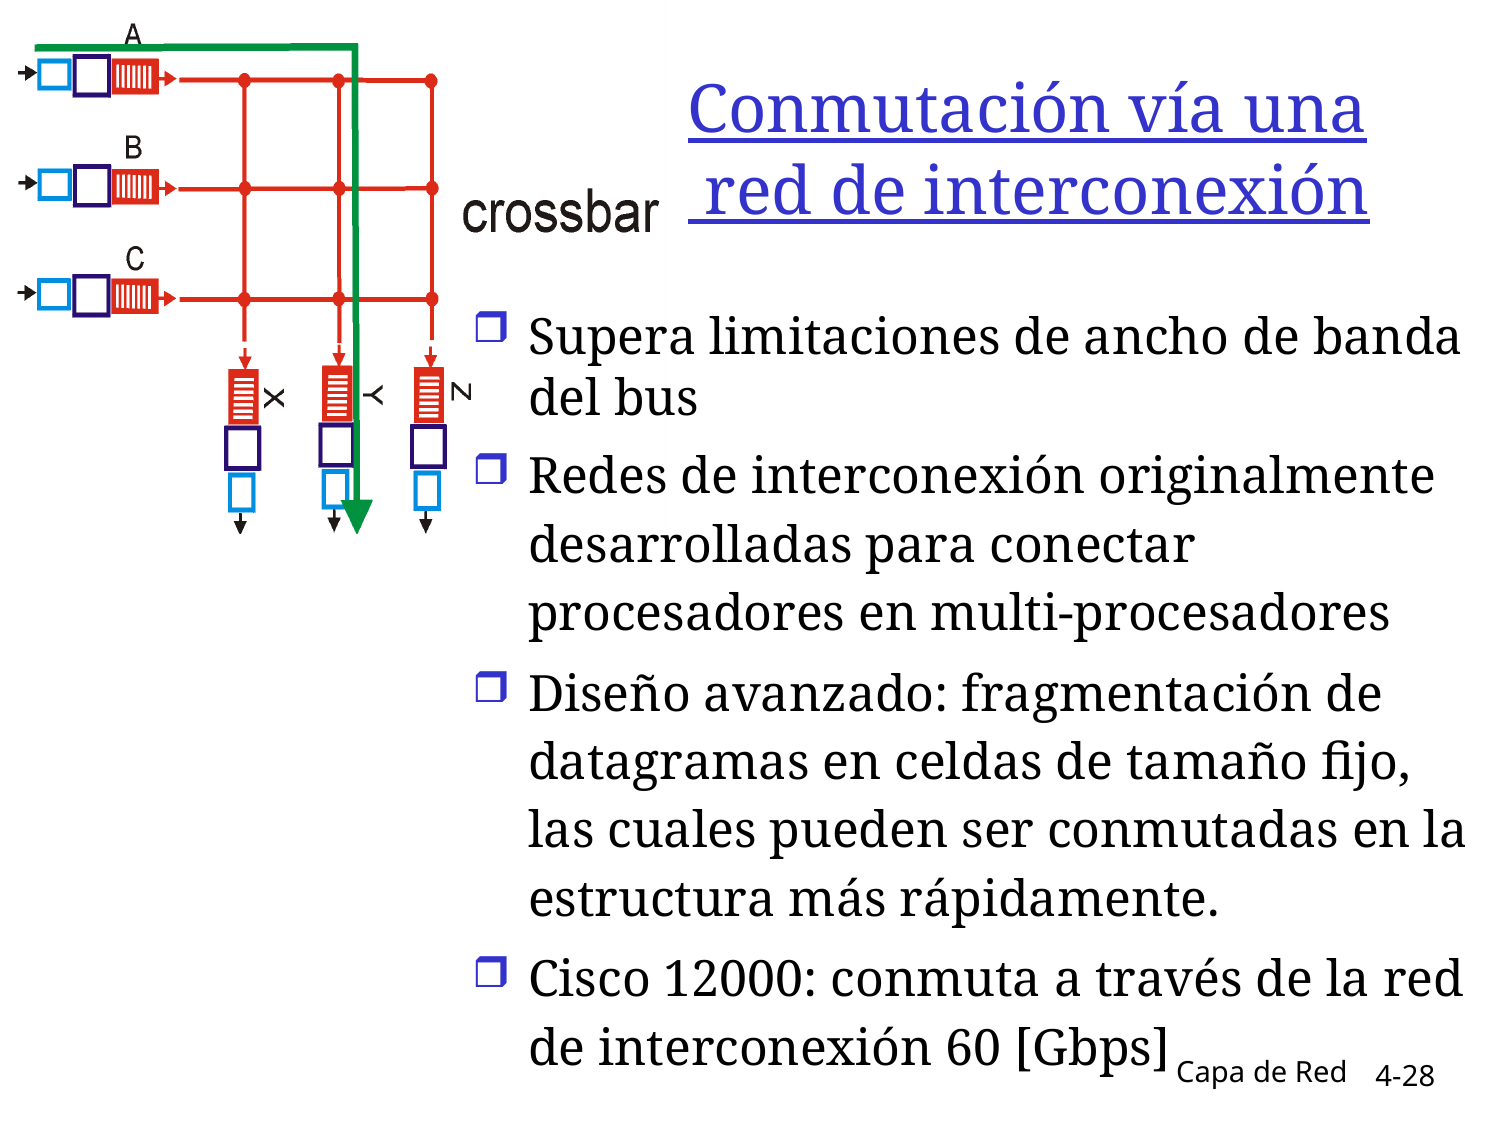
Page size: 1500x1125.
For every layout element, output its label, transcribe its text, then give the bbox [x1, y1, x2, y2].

title Conmutación vía una red de interconexión [672, 55, 1433, 243]
list Supera limitaciones de ancho de banda del bus Redes de interconexión originalmente desarrolladas para conectar procesadores en multi-procesadores Diseño avanzado: fragmentación de datagramas en celdas de tamaño fijo, las cuales pueden ser conmutadas en la estructura más rápidamente. Cisco 12000: conmuta a través de la red de interconexión 60 [Gbps] [457, 297, 1500, 1052]
picture [0, 0, 669, 534]
